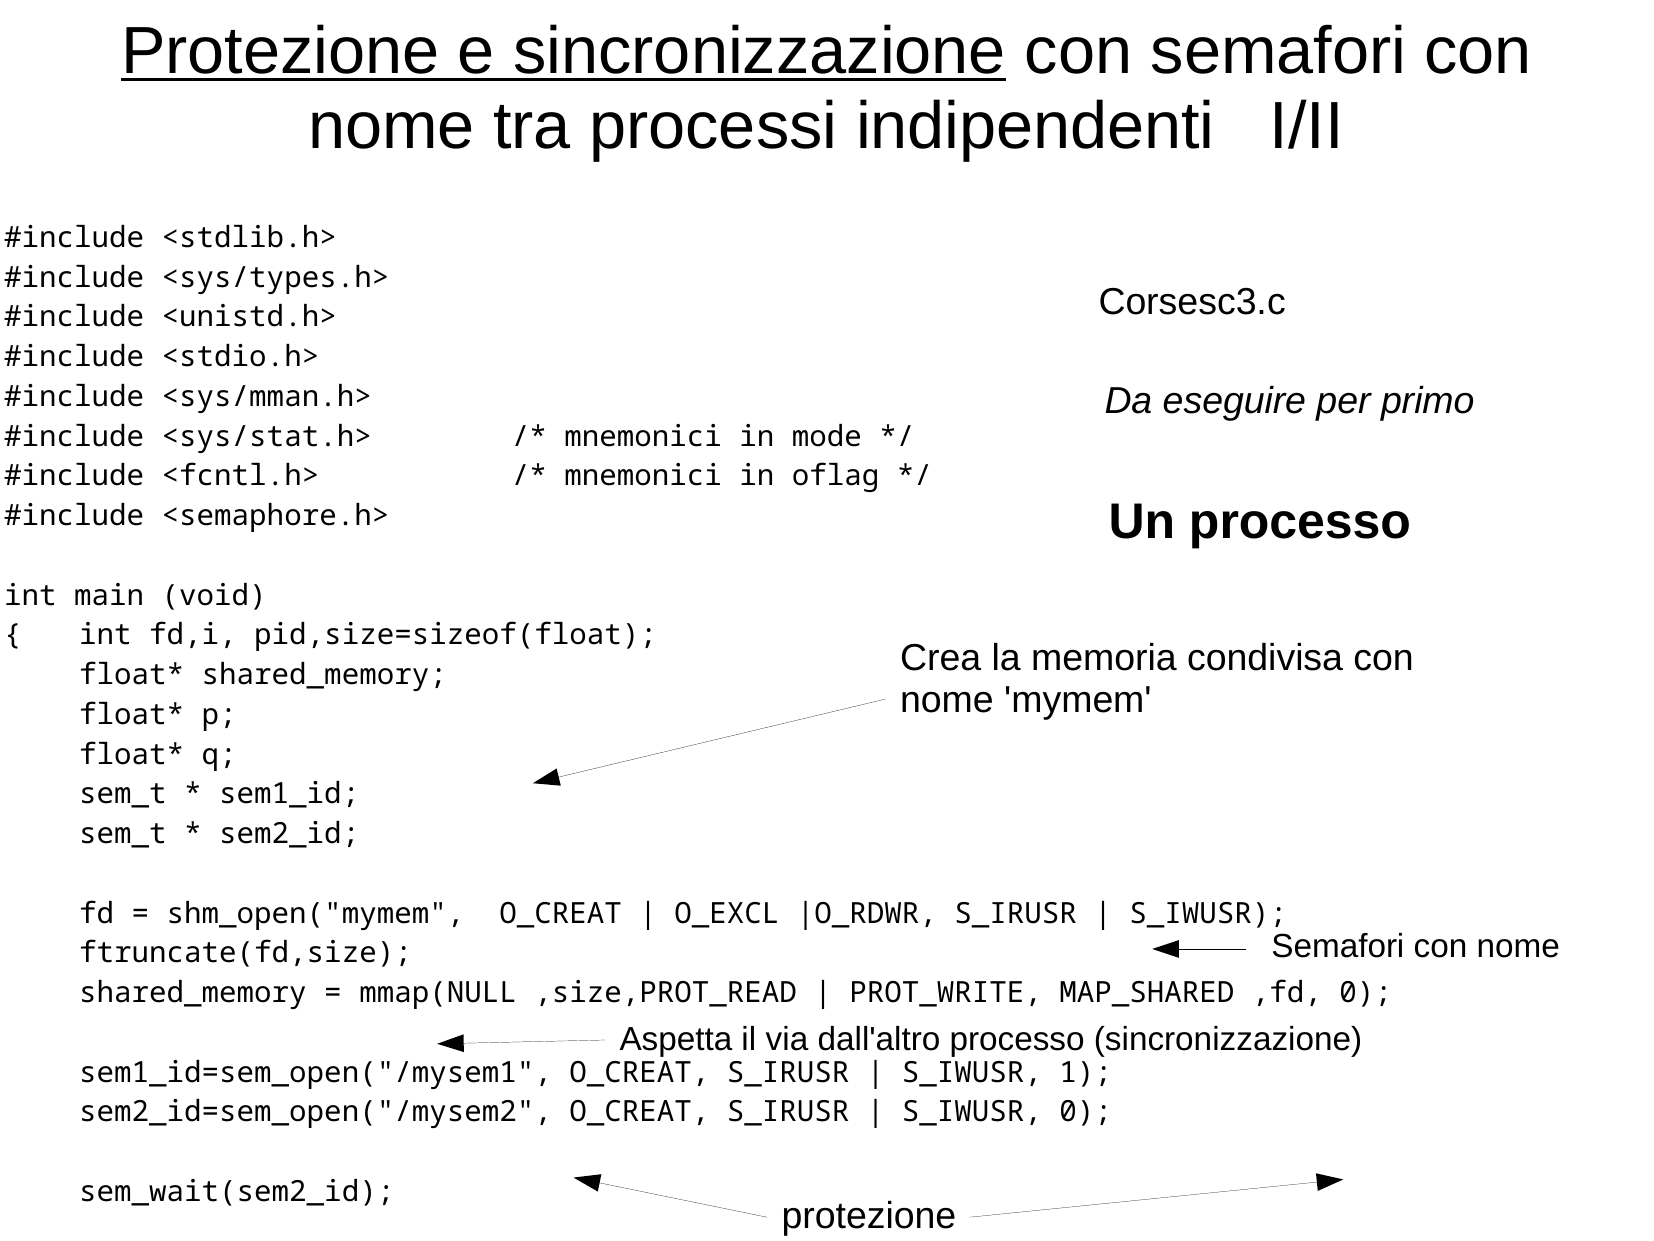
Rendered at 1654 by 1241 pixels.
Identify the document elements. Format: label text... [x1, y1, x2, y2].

text_box protezione [766, 1187, 1158, 1241]
text_box Aspetta il via dall'altro processo (sincronizzazione) [604, 1013, 1486, 1066]
title Protezione e sincronizzazione con semafori con nome tra processi indipendenti I/II [82, 0, 1571, 169]
text_box Semafori con nome [1256, 919, 1581, 973]
text_box Corsesc3.c [1083, 272, 1415, 330]
text_box Un processo [1093, 485, 1654, 558]
text_box Da eseguire per primo [1089, 371, 1490, 429]
text_box #include <stdlib.h> #include <sys/types.h> #include <unistd.h> #include <stdio.h> #include <sys/mman.h> #include <sys/stat.h> /* mnemonici in mode */ #include <fcntl.h> /* mnemonici in oflag */ #include <semaphore.h> int main (void) { int fd,i, pid,size=sizeof(float); float* shared_memory; float* p; float* q; sem_t * sem1_id; sem_t * sem2_id; fd = shm_open("mymem", O_CREAT | O_EXCL |O_RDWR, S_IRUSR | S_IWUSR); ftruncate(fd,size); shared_memory = mmap(NULL ,size,PROT_READ | PROT_WRITE, MAP_SHARED ,fd, 0); sem1_id=sem_open("/mysem1", O_CREAT, S_IRUSR | S_IWUSR, 1); sem2_id=sem_open("/mysem2", O_CREAT, S_IRUSR | S_IWUSR, 0); sem_wait(sem2_id); q=shared_memory; for(i=0;i<10;i++){sem_wait(sem1_id); printf("A. *q=%f\n", (*q)++); sem_post(sem1_id);} } [0, 169, 1654, 1206]
text_box Crea la memoria condivisa con nome 'mymem' [885, 628, 1443, 728]
